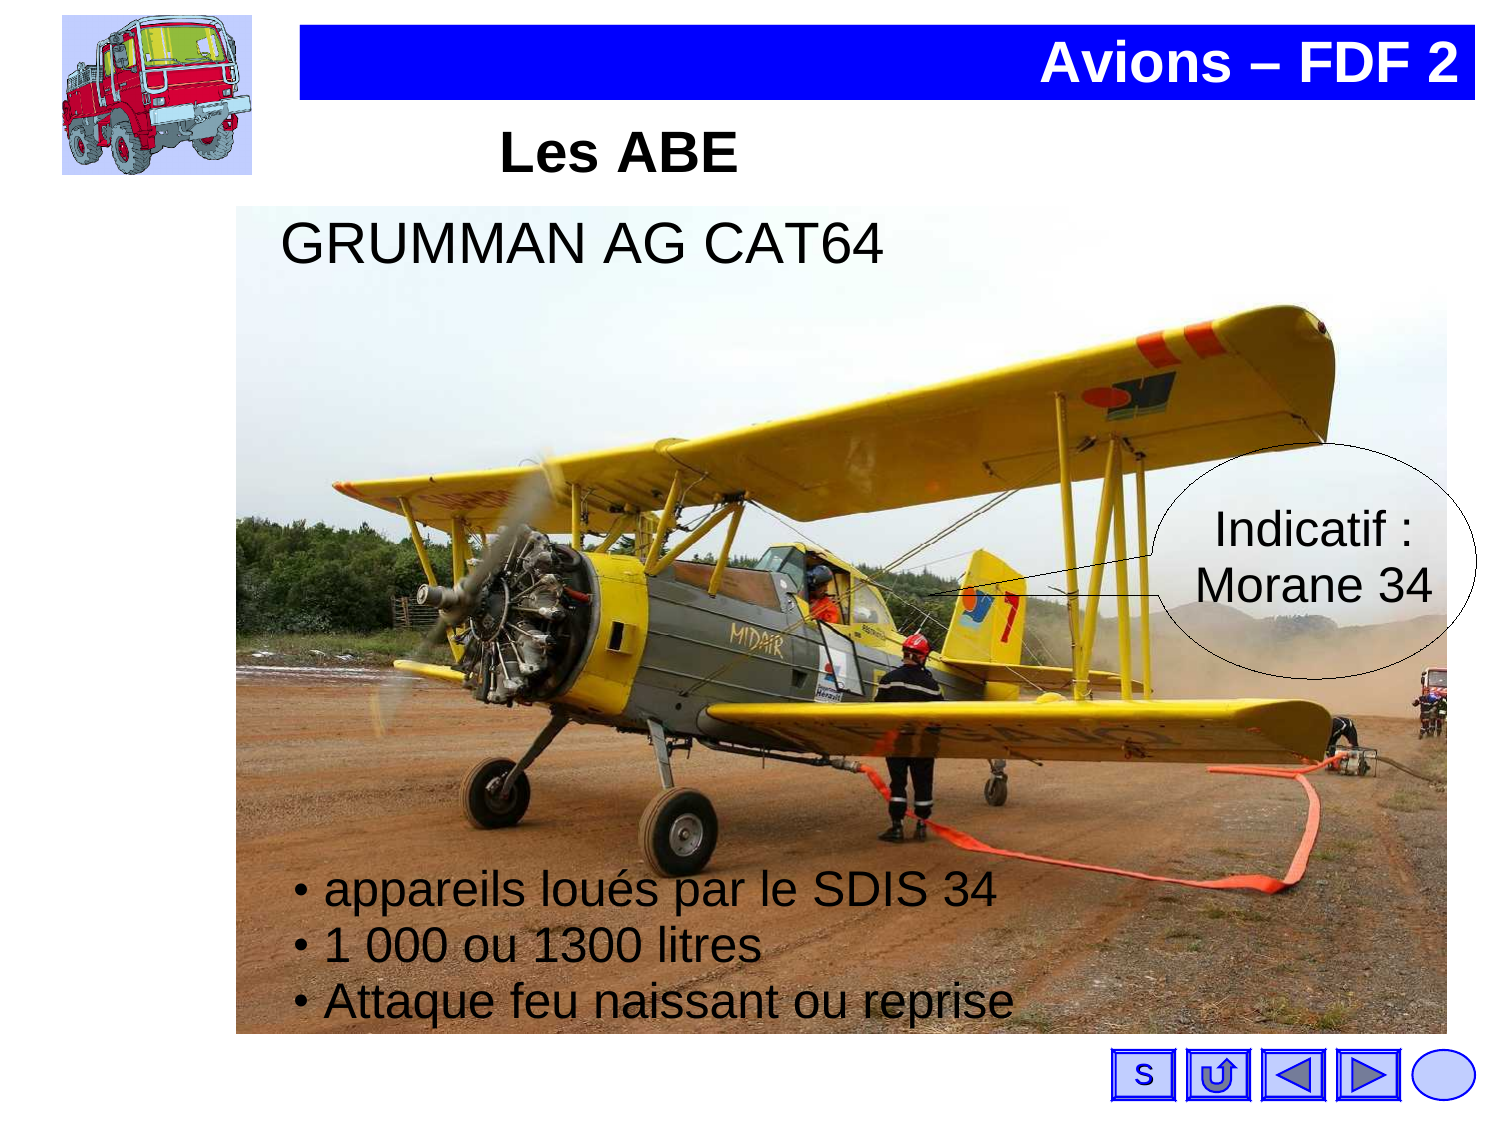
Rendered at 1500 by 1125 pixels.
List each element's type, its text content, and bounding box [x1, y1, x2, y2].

text_box Avions – FDF 2 [299, 24, 1475, 100]
text_box Les ABE [484, 112, 755, 193]
text_box GRUMMAN AG CAT64 [265, 203, 1447, 284]
text_box [1412, 1049, 1476, 1101]
text_box appareils loués par le SDIS 34 1 000 ou 1300 litres Attaque feu naissant ou reprise [277, 853, 1424, 1037]
text_box Indicatif : Morane 34 [1151, 493, 1477, 621]
picture [236, 206, 1447, 1034]
